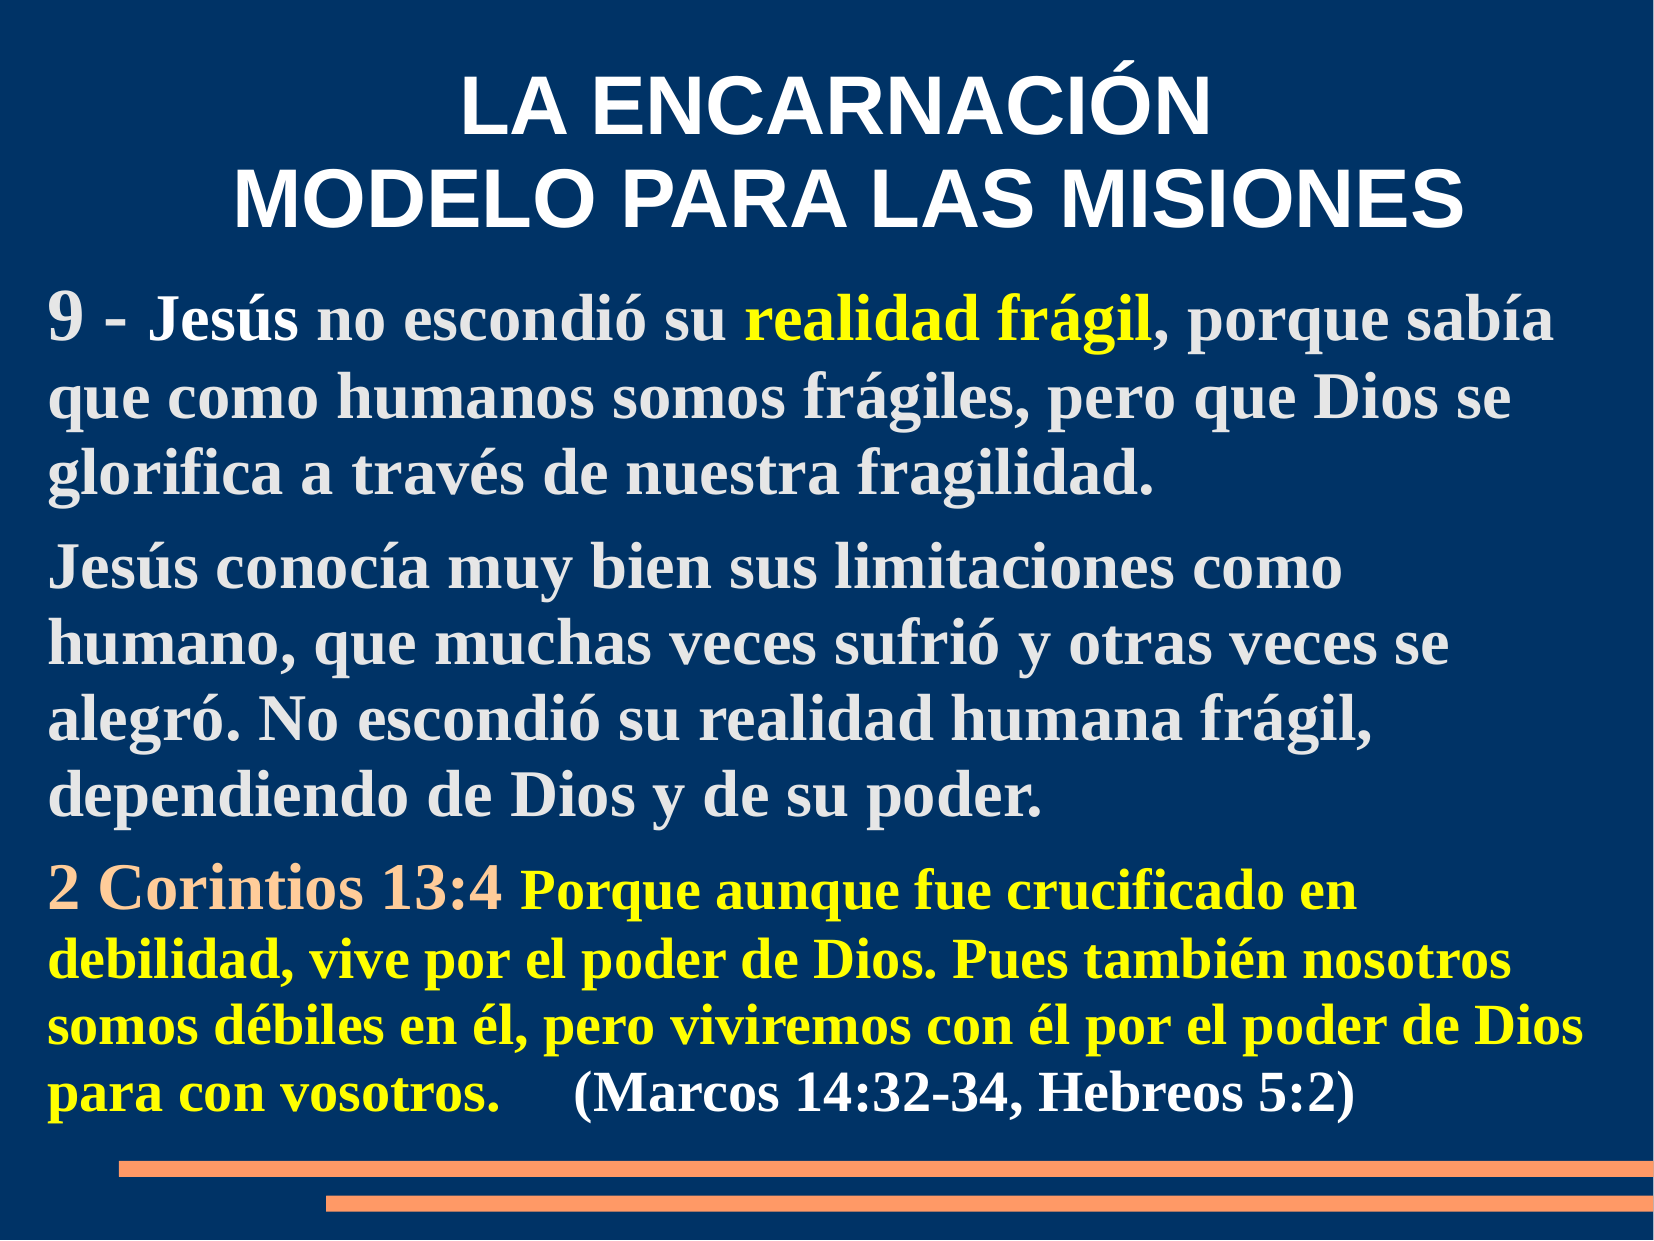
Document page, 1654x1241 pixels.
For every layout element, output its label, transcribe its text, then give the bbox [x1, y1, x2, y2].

list 9 - Jesús no escondió su realidad frágil, porque sabía que como humanos somos frágiles, pero que Dios se glorifica a través de nuestra fragilidad. Jesús conocía muy bien sus limitaciones como humano, que muchas veces sufrió y otras veces se alegró. No escondió su realidad humana frágil, dependiendo de Dios y de su poder. 2 Corintios 13:4 Porque aunque fue crucificado en debilidad, vive por el poder de Dios. Pues también nosotros somos débiles en él, pero viviremos con él por el poder de Dios para con vosotros. (Marcos 14:32-34, Hebreos 5:2) [47, 268, 1607, 1016]
title LA ENCARNACIÓN MODELO PARA LAS MISIONES [121, 46, 1534, 254]
